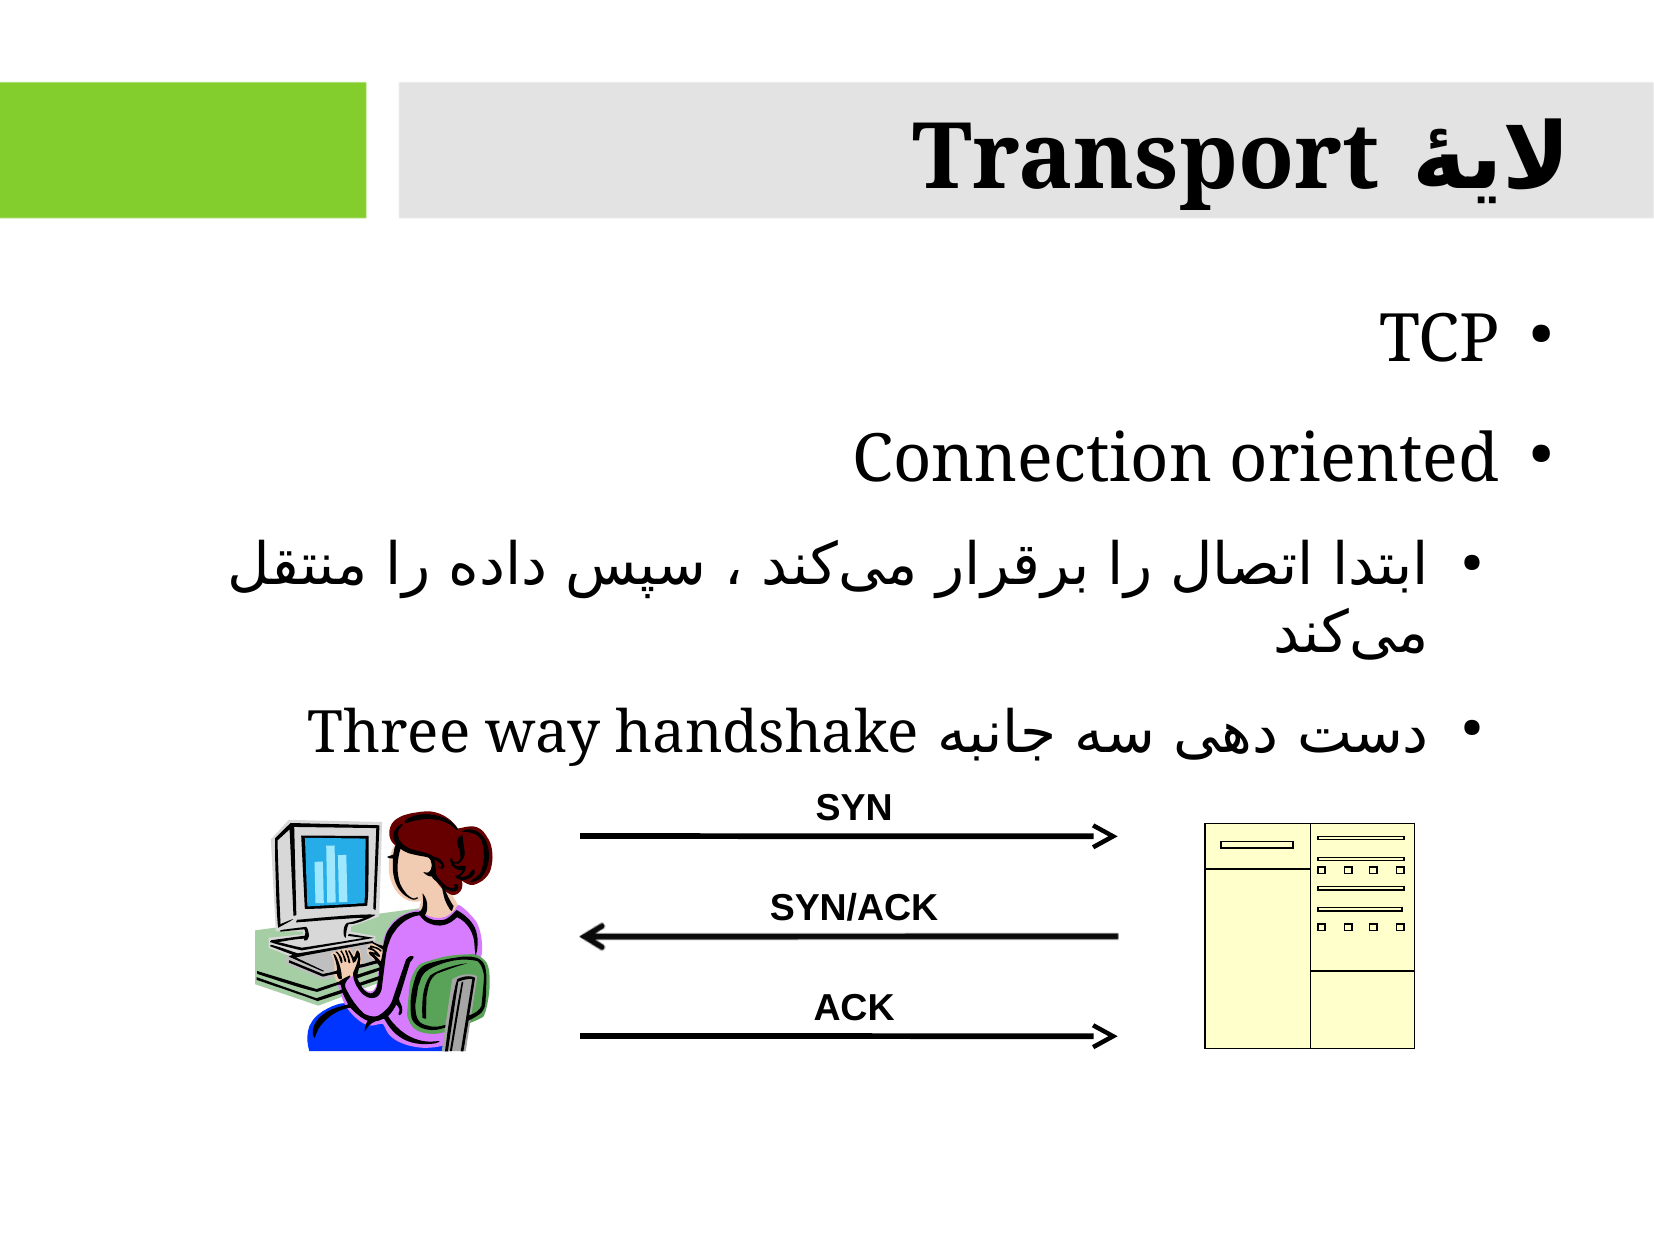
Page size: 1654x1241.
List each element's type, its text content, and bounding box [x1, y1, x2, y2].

text_box SYN/ACK [680, 875, 993, 936]
list TCP Connection oriented ابتدا اتصال را برقرار می‌کند ، سپس داده را منتقل می‌کند دست دهی سه جانبه Three way handshake [82, 290, 1571, 796]
title لایهٔ Transport [82, 49, 1571, 257]
picture [0, 0, 1654, 1241]
text_box SYN [680, 775, 993, 836]
text_box ACK [680, 975, 993, 1036]
text_box [1205, 823, 1415, 1049]
